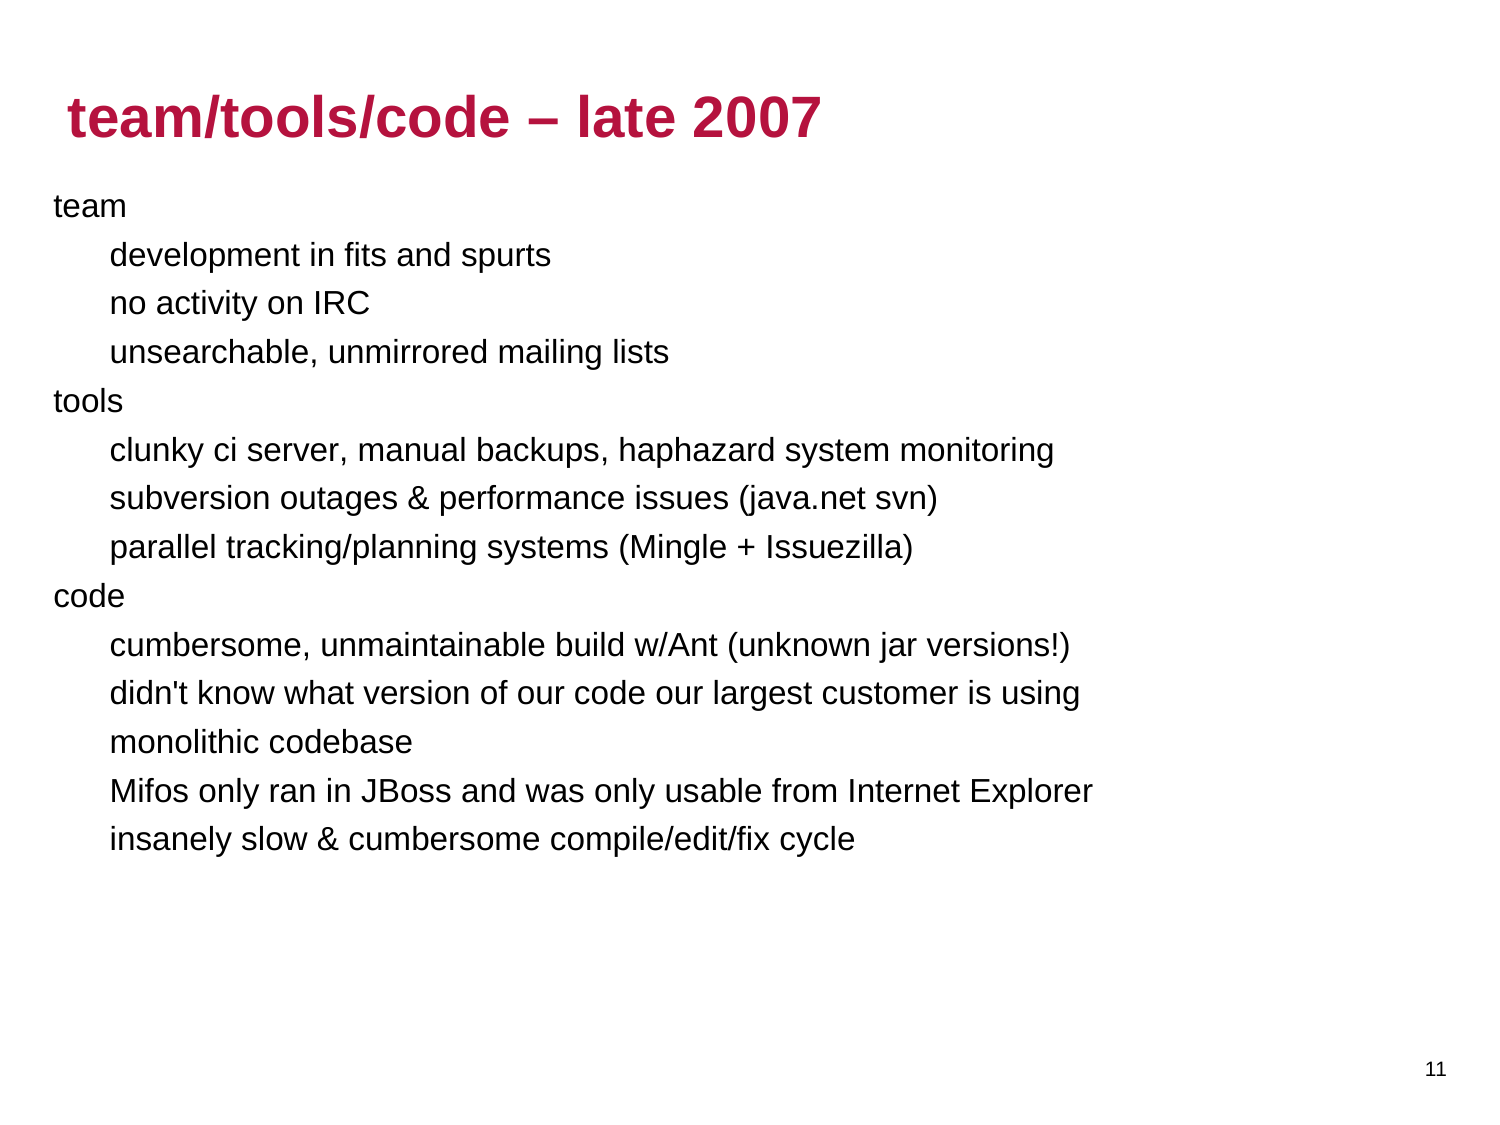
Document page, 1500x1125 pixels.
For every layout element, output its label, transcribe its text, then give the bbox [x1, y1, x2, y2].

list team development in fits and spurts no activity on IRC unsearchable, unmirrored mailing lists tools clunky ci server, manual backups, haphazard system monitoring subversion outages & performance issues (java.net svn) parallel tracking/planning systems (Mingle + Issuezilla) code cumbersome, unmaintainable build w/Ant (unknown jar versions!) didn't know what version of our code our largest customer is using monolithic codebase Mifos only ran in JBoss and was only usable from Internet Explorer insanely slow & cumbersome compile/edit/fix cycle [53, 187, 1426, 961]
title team/tools/code – late 2007 [53, 51, 1447, 193]
